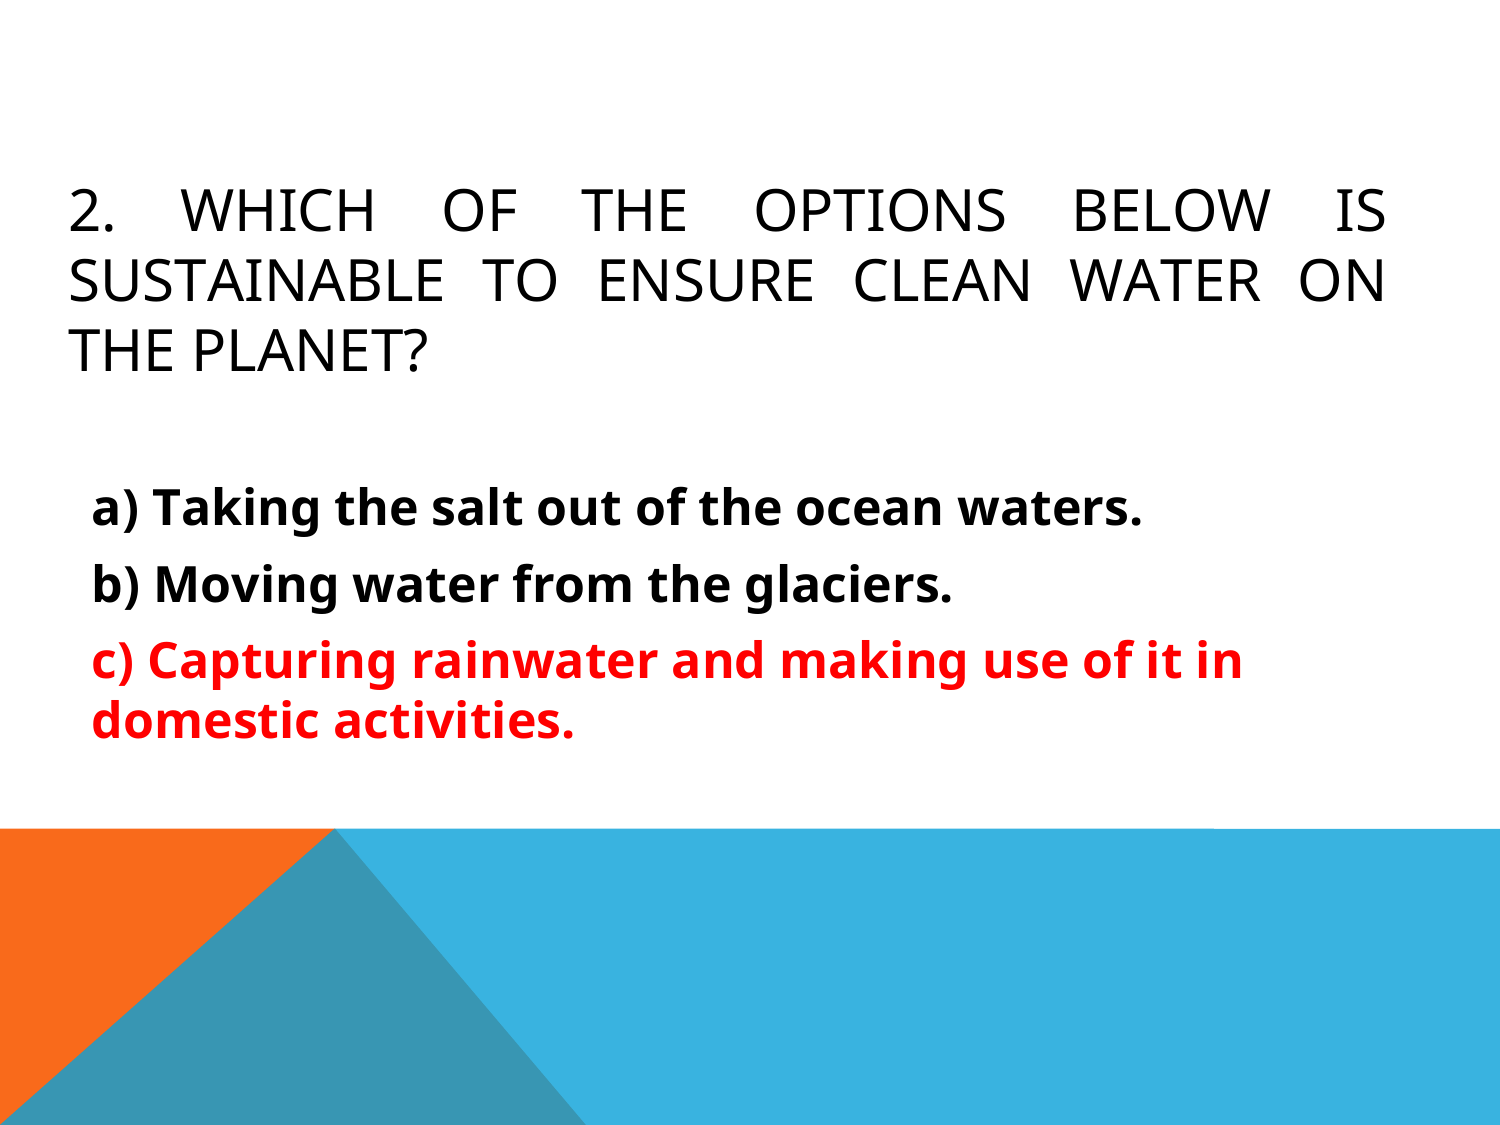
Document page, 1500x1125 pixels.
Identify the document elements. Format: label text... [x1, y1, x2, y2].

title 2. WHICH OF THE OPTIONS BELOW IS SUSTAINABLE TO ENSURE CLEAN WATER ON THE PLANET? [53, 184, 1404, 373]
list a) Taking the salt out of the ocean waters. b) Moving water from the glaciers. c) Capturing rainwater and making use of it in domestic activities. [76, 467, 1427, 1053]
